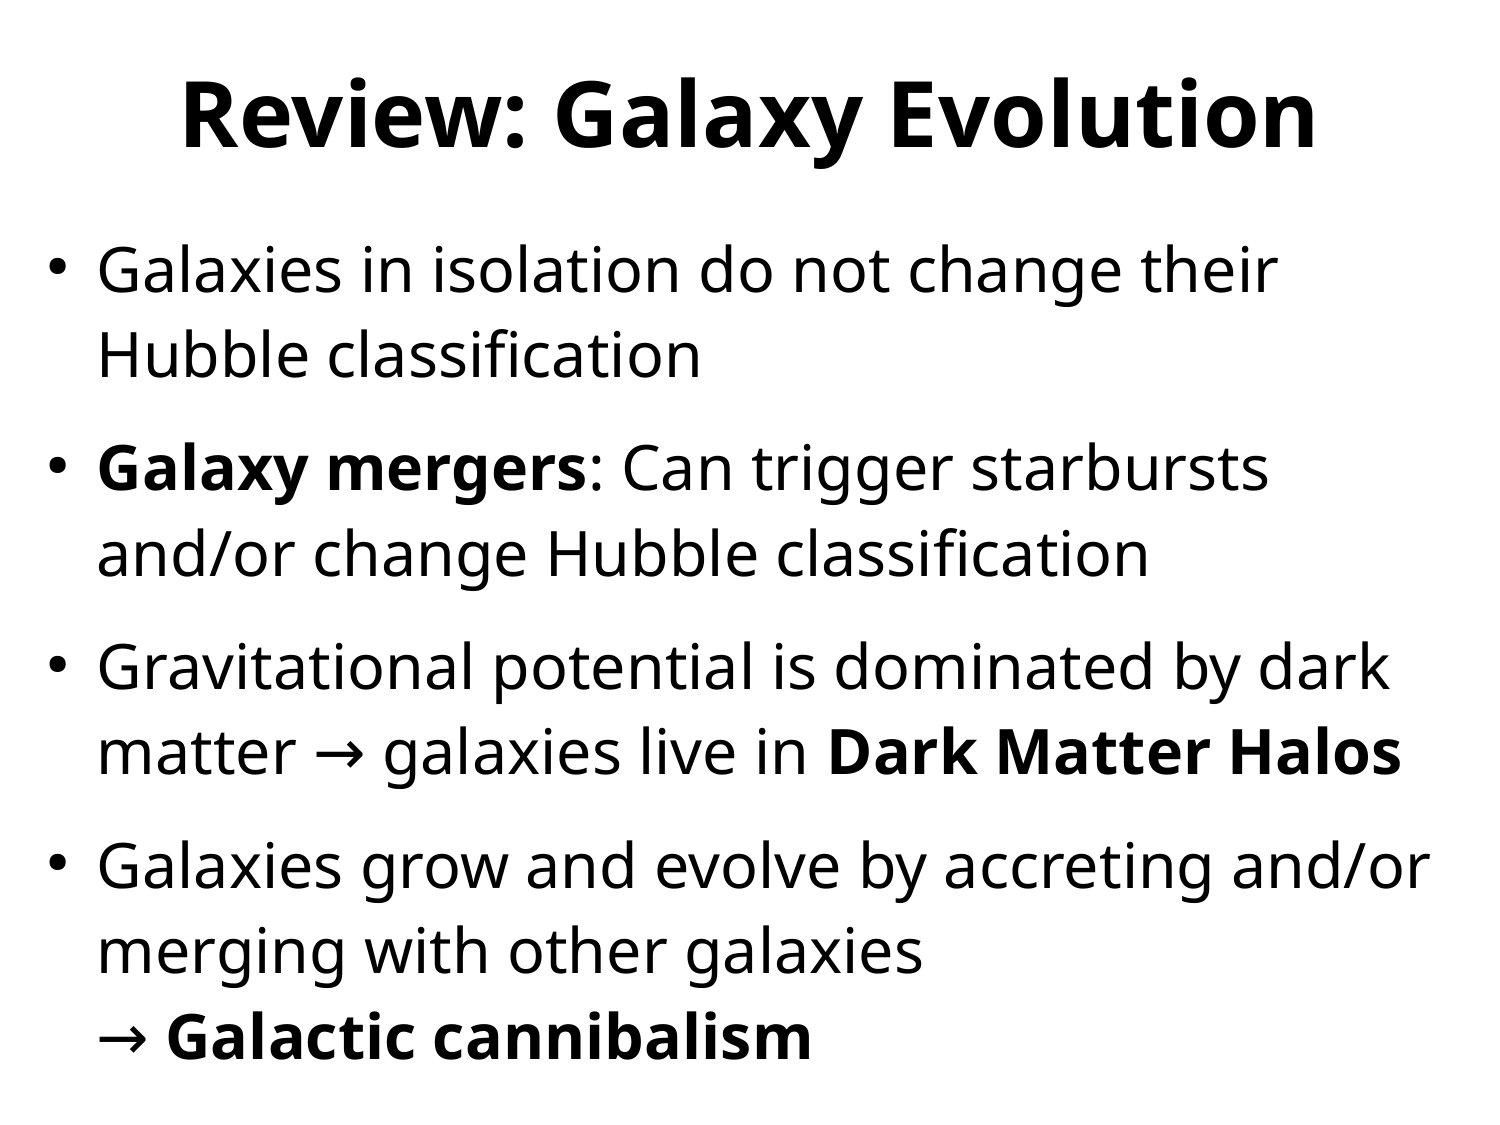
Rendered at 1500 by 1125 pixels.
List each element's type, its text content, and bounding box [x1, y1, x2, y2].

title Review: Galaxy Evolution [30, 29, 1471, 196]
list Galaxies in isolation do not change their Hubble classification Galaxy mergers: Can trigger starbursts and/or change Hubble classification Gravitational potential is dominated by dark matter → galaxies live in Dark Matter Halos Galaxies grow and evolve by accreting and/or merging with other galaxies → Galactic cannibalism [30, 224, 1471, 1096]
